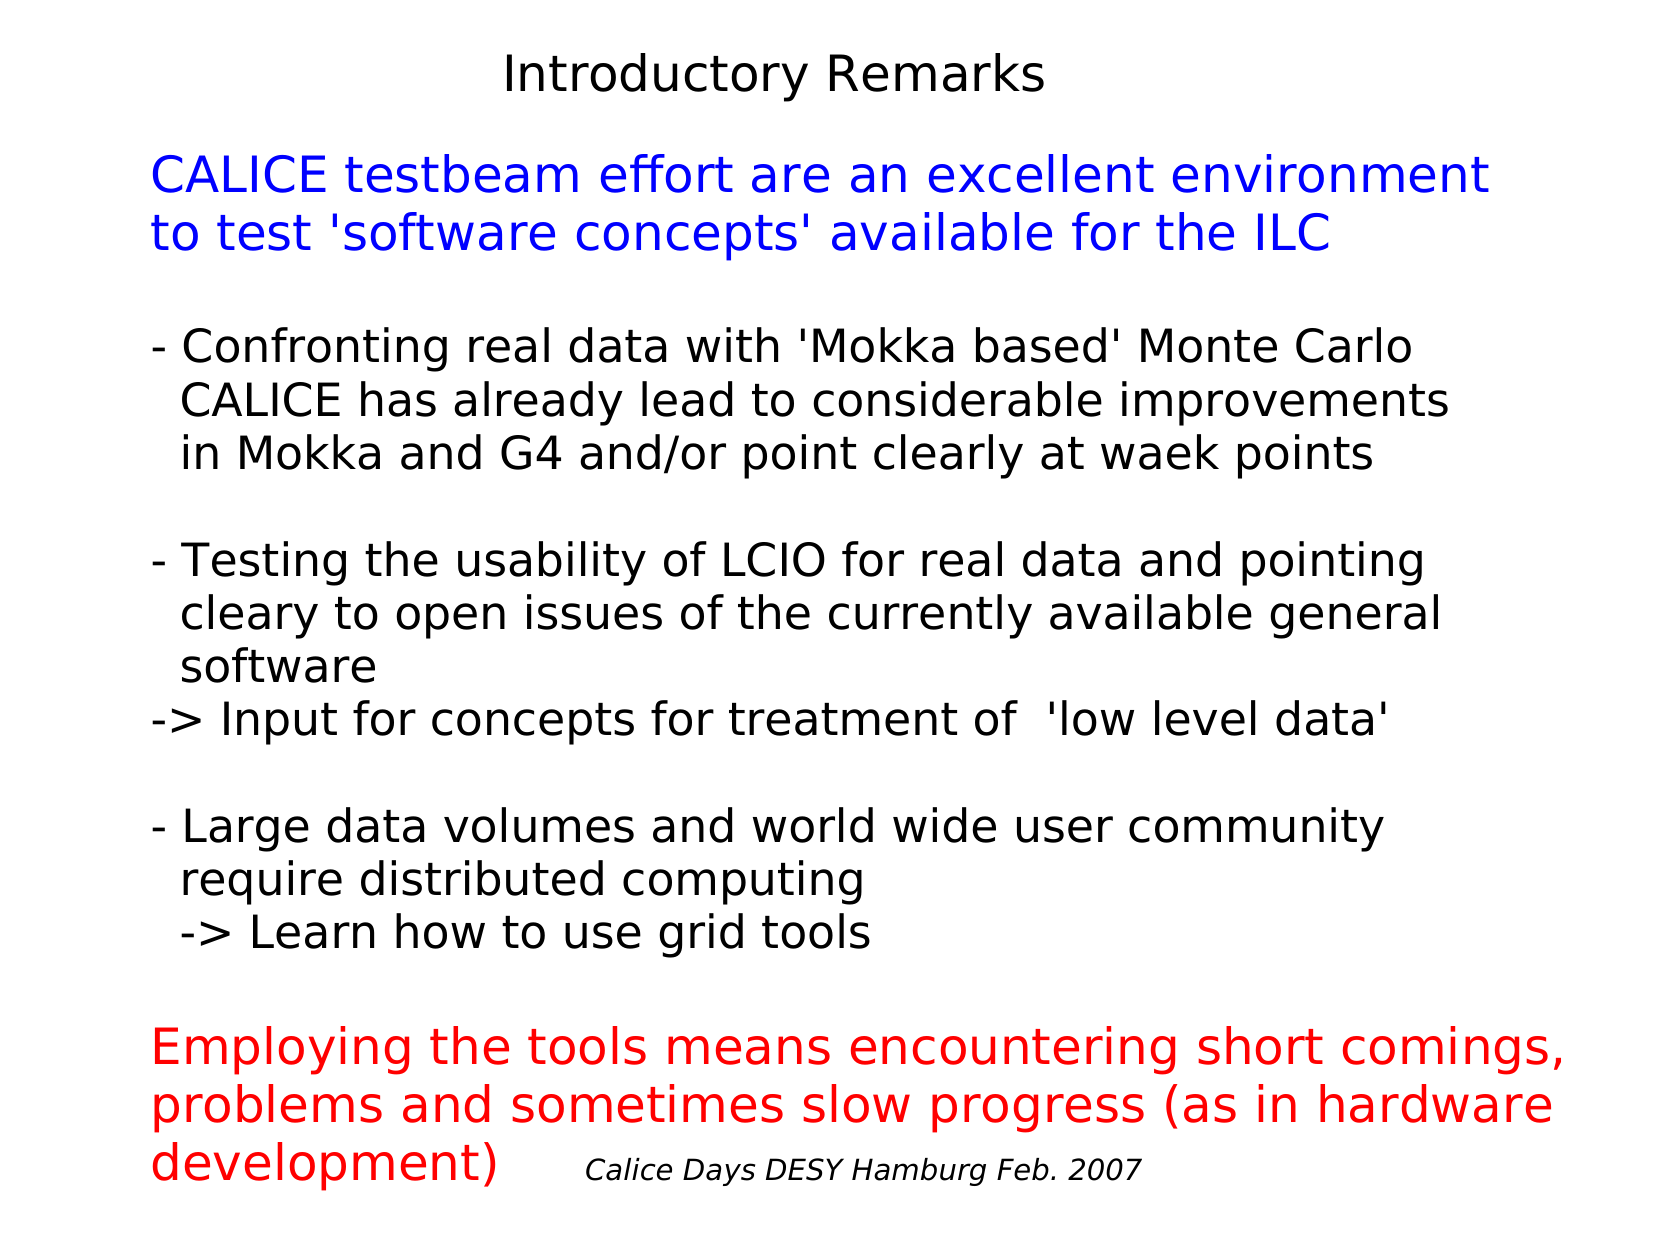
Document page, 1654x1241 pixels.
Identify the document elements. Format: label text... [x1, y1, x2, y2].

text_box CALICE testbeam effort are an excellent environment to test 'software concepts' available for the ILC - Confronting real data with 'Mokka based' Monte Carlo CALICE has already lead to considerable improvements in Mokka and G4 and/or point clearly at waek points - Testing the usability of LCIO for real data and pointing cleary to open issues of the currently available general software -> Input for concepts for treatment of 'low level data' - Large data volumes and world wide user community require distributed computing -> Learn how to use grid tools Employing the tools means encountering short comings, problems and sometimes slow progress (as in hardware development) [135, 138, 1552, 1201]
text_box Introductory Remarks [487, 37, 1051, 111]
